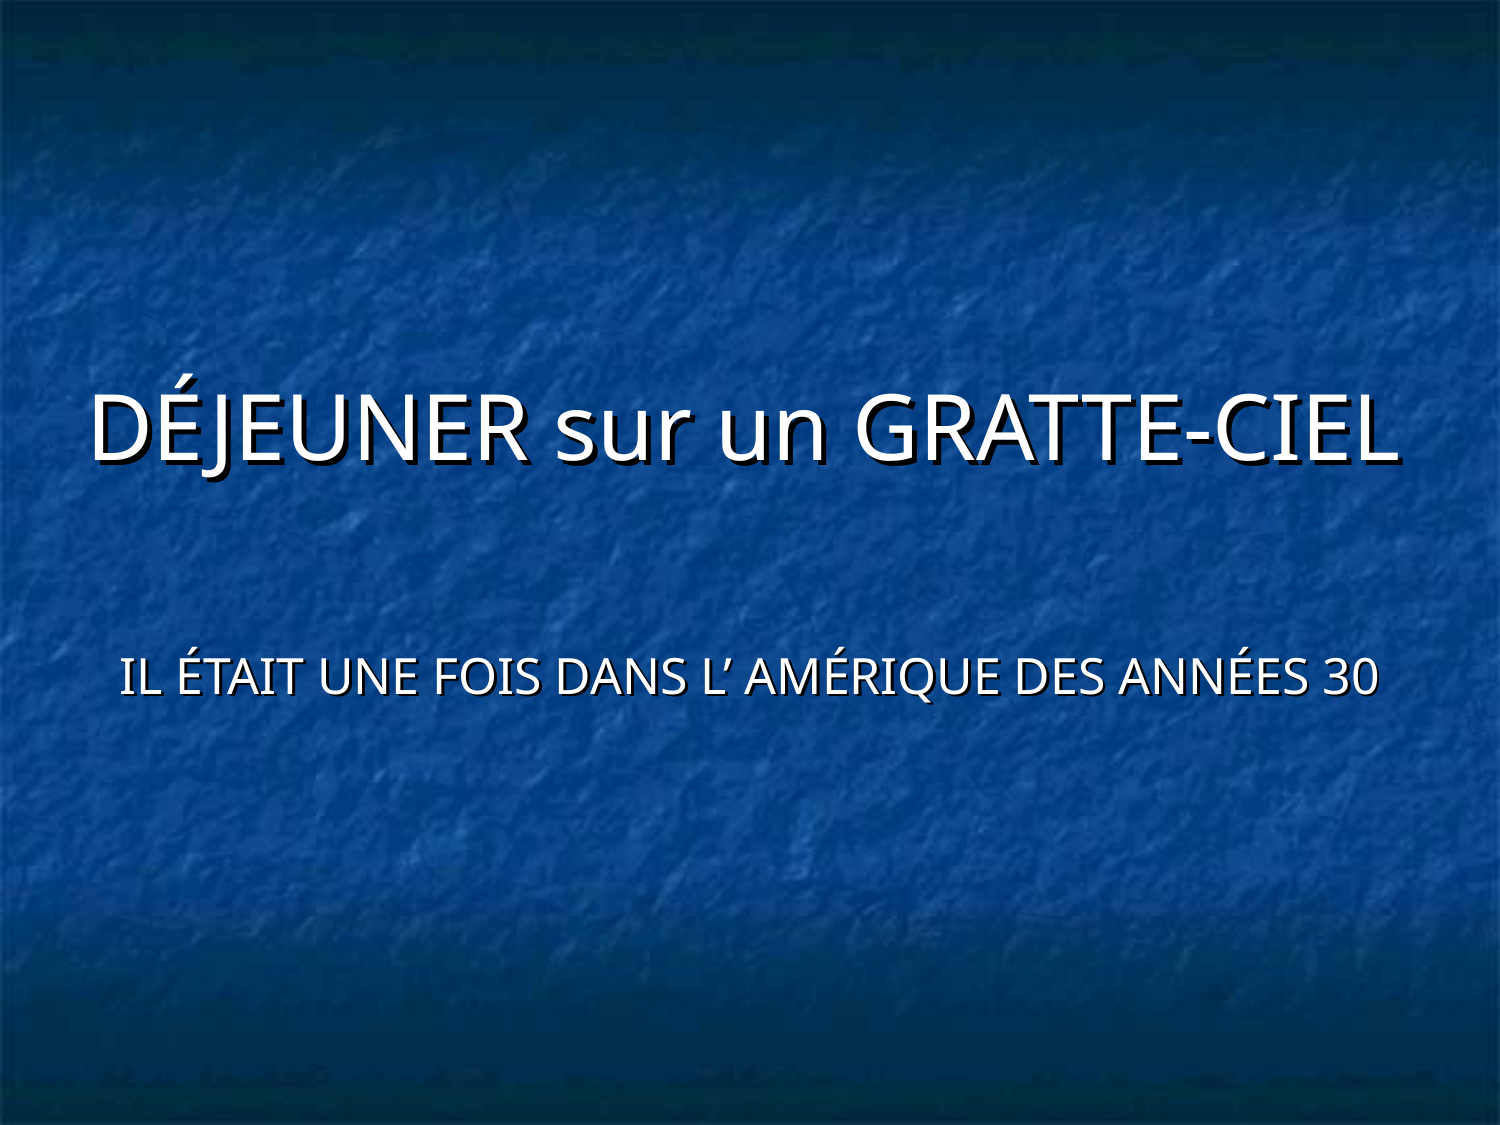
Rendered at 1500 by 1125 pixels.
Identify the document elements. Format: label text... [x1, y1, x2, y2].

subtitle IL ÉTAIT UNE FOIS DANS L’ AMÉRIQUE DES ANNÉES 30 [76, 637, 1424, 740]
picture [0, 0, 1500, 1125]
title DÉJEUNER sur un GRATTE-CIEL [29, 275, 1459, 576]
